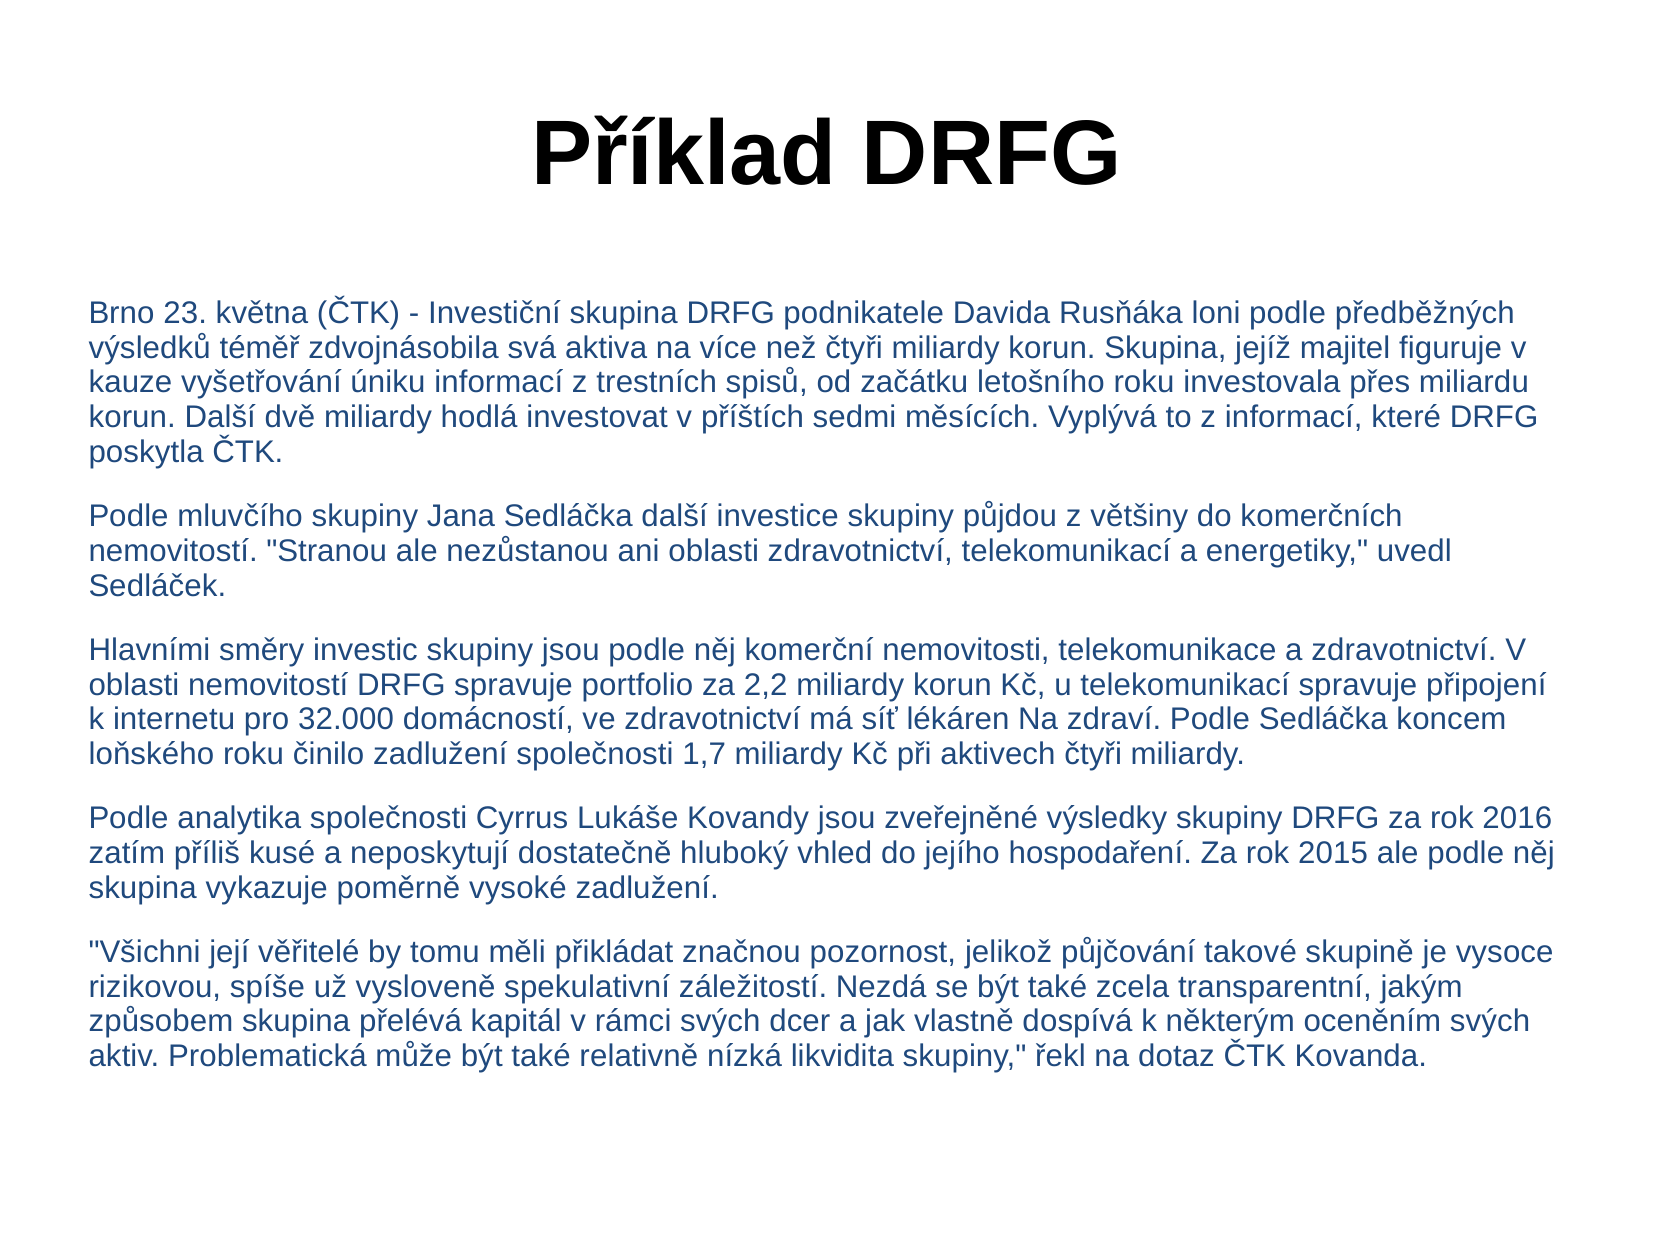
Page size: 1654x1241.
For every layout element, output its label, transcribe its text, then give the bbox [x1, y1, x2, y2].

title Příklad DRFG [82, 49, 1571, 257]
list Brno 23. května (ČTK) - Investiční skupina DRFG podnikatele Davida Rusňáka loni podle předběžných výsledků téměř zdvojnásobila svá aktiva na více než čtyři miliardy korun. Skupina, jejíž majitel figuruje v kauze vyšetřování úniku informací z trestních spisů, od začátku letošního roku investovala přes miliardu korun. Další dvě miliardy hodlá investovat v příštích sedmi měsících. Vyplývá to z informací, které DRFG poskytla ČTK. Podle mluvčího skupiny Jana Sedláčka další investice skupiny půjdou z většiny do komerčních nemovitostí. "Stranou ale nezůstanou ani oblasti zdravotnictví, telekomunikací a energetiky," uvedl Sedláček. Hlavními směry investic skupiny jsou podle něj komerční nemovitosti, telekomunikace a zdravotnictví. V oblasti nemovitostí DRFG spravuje portfolio za 2,2 miliardy korun Kč, u telekomunikací spravuje připojení k internetu pro 32.000 domácností, ve zdravotnictví má síť lékáren Na zdraví. Podle Sedláčka koncem loňského roku činilo zadlužení společnosti 1,7 miliardy Kč při aktivech čtyři miliardy. Podle analytika společnosti Cyrrus Lukáše Kovandy jsou zveřejněné výsledky skupiny DRFG za rok 2016 zatím příliš kusé a neposkytují dostatečně hluboký vhled do jejího hospodaření. Za rok 2015 ale podle něj skupina vykazuje poměrně vysoké zadlužení. "Všichni její věřitelé by tomu měli přikládat značnou pozornost, jelikož půjčování takové skupině je vysoce rizikovou, spíše už vysloveně spekulativní záležitostí. Nezdá se být také zcela transparentní, jakým způsobem skupina přelévá kapitál v rámci svých dcer a jak vlastně dospívá k některým oceněním svých aktiv. Problematická může být také relativně nízká likvidita skupiny," řekl na dotaz ČTK Kovanda. [88, 295, 1565, 1123]
